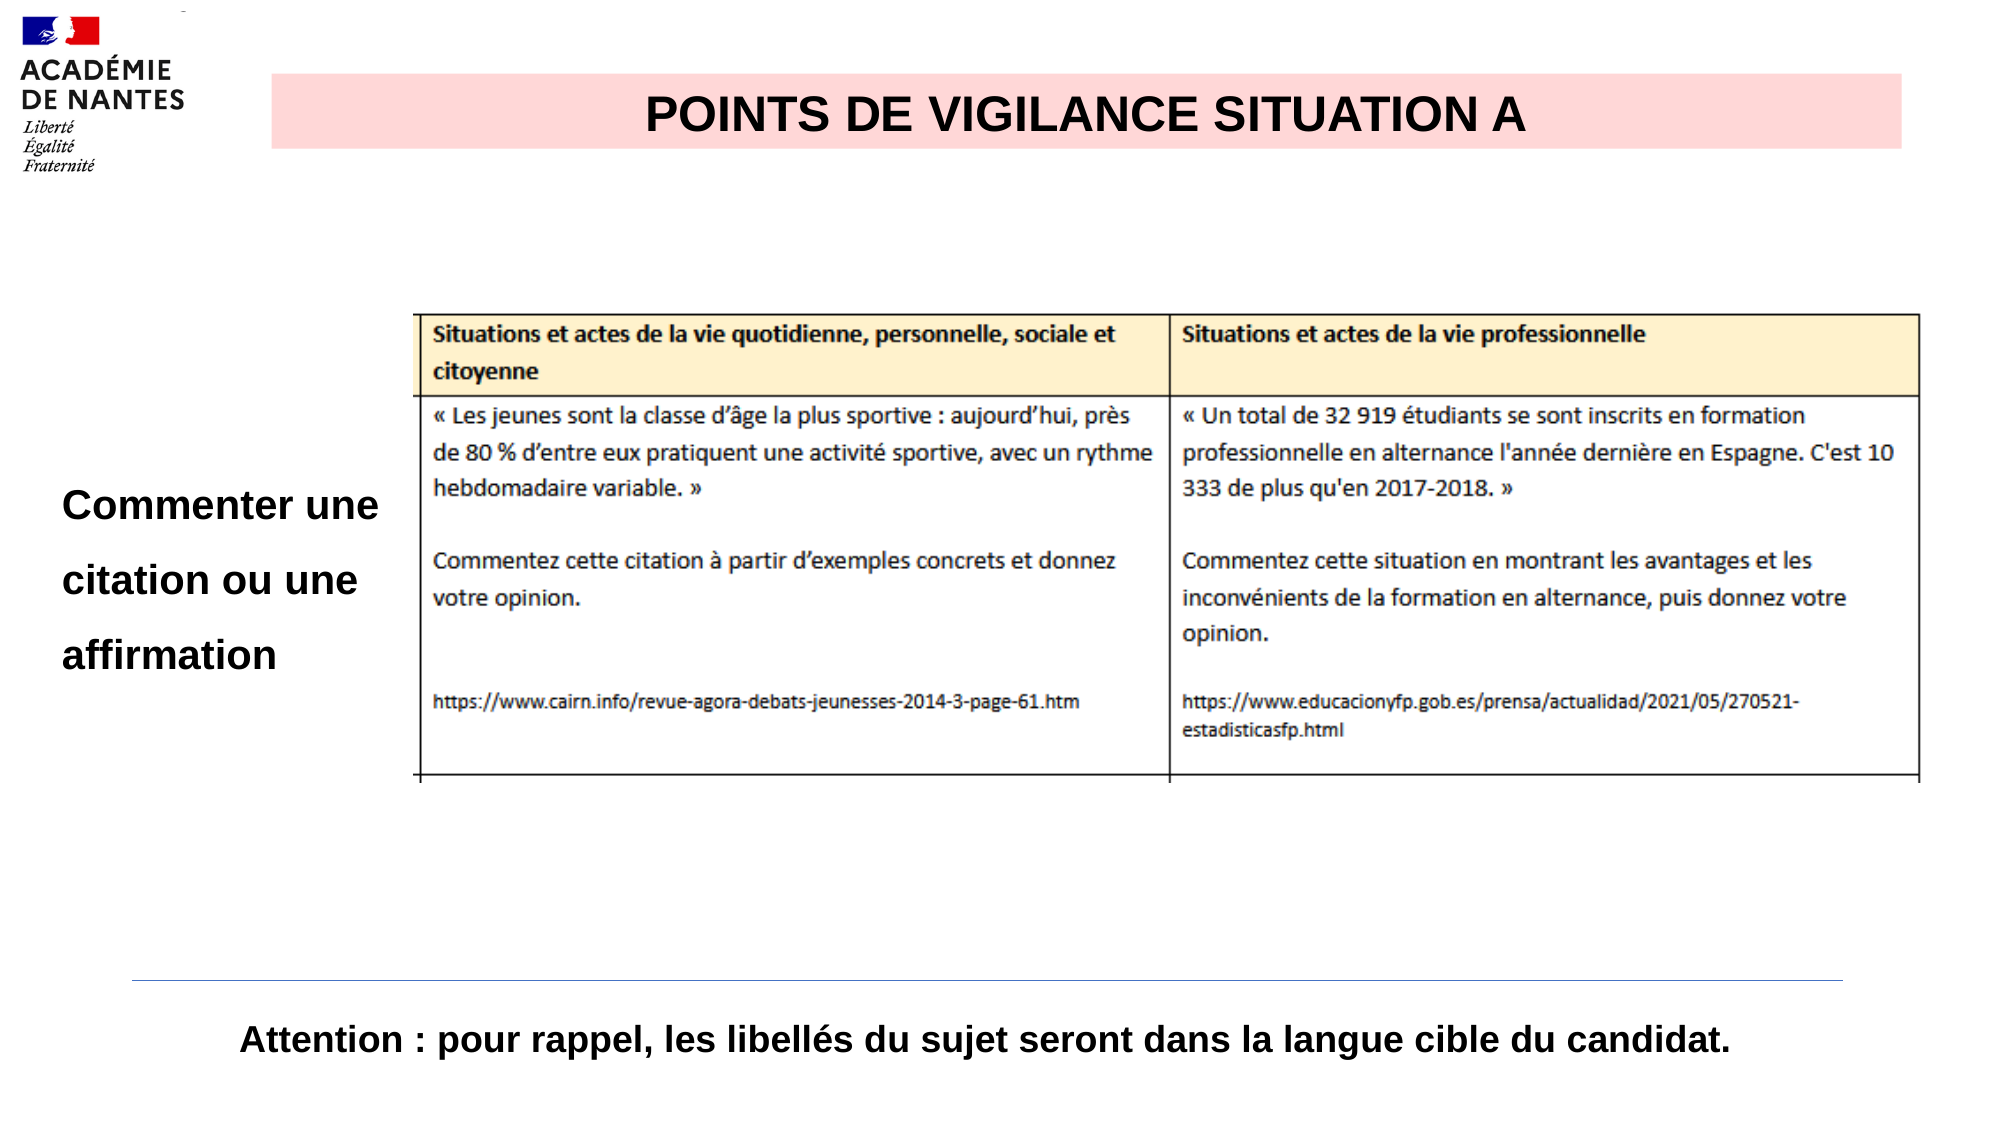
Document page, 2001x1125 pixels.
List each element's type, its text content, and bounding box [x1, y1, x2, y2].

picture [11, 11, 186, 178]
text_box Attention : pour rappel, les libellés du sujet seront dans la langue cible du candidat. [70, 1011, 1902, 1087]
picture [413, 307, 1924, 783]
text_box Commenter une citation ou une affirmation [47, 445, 409, 686]
text_box POINTS DE VIGILANCE SITUATION A [271, 73, 1902, 149]
